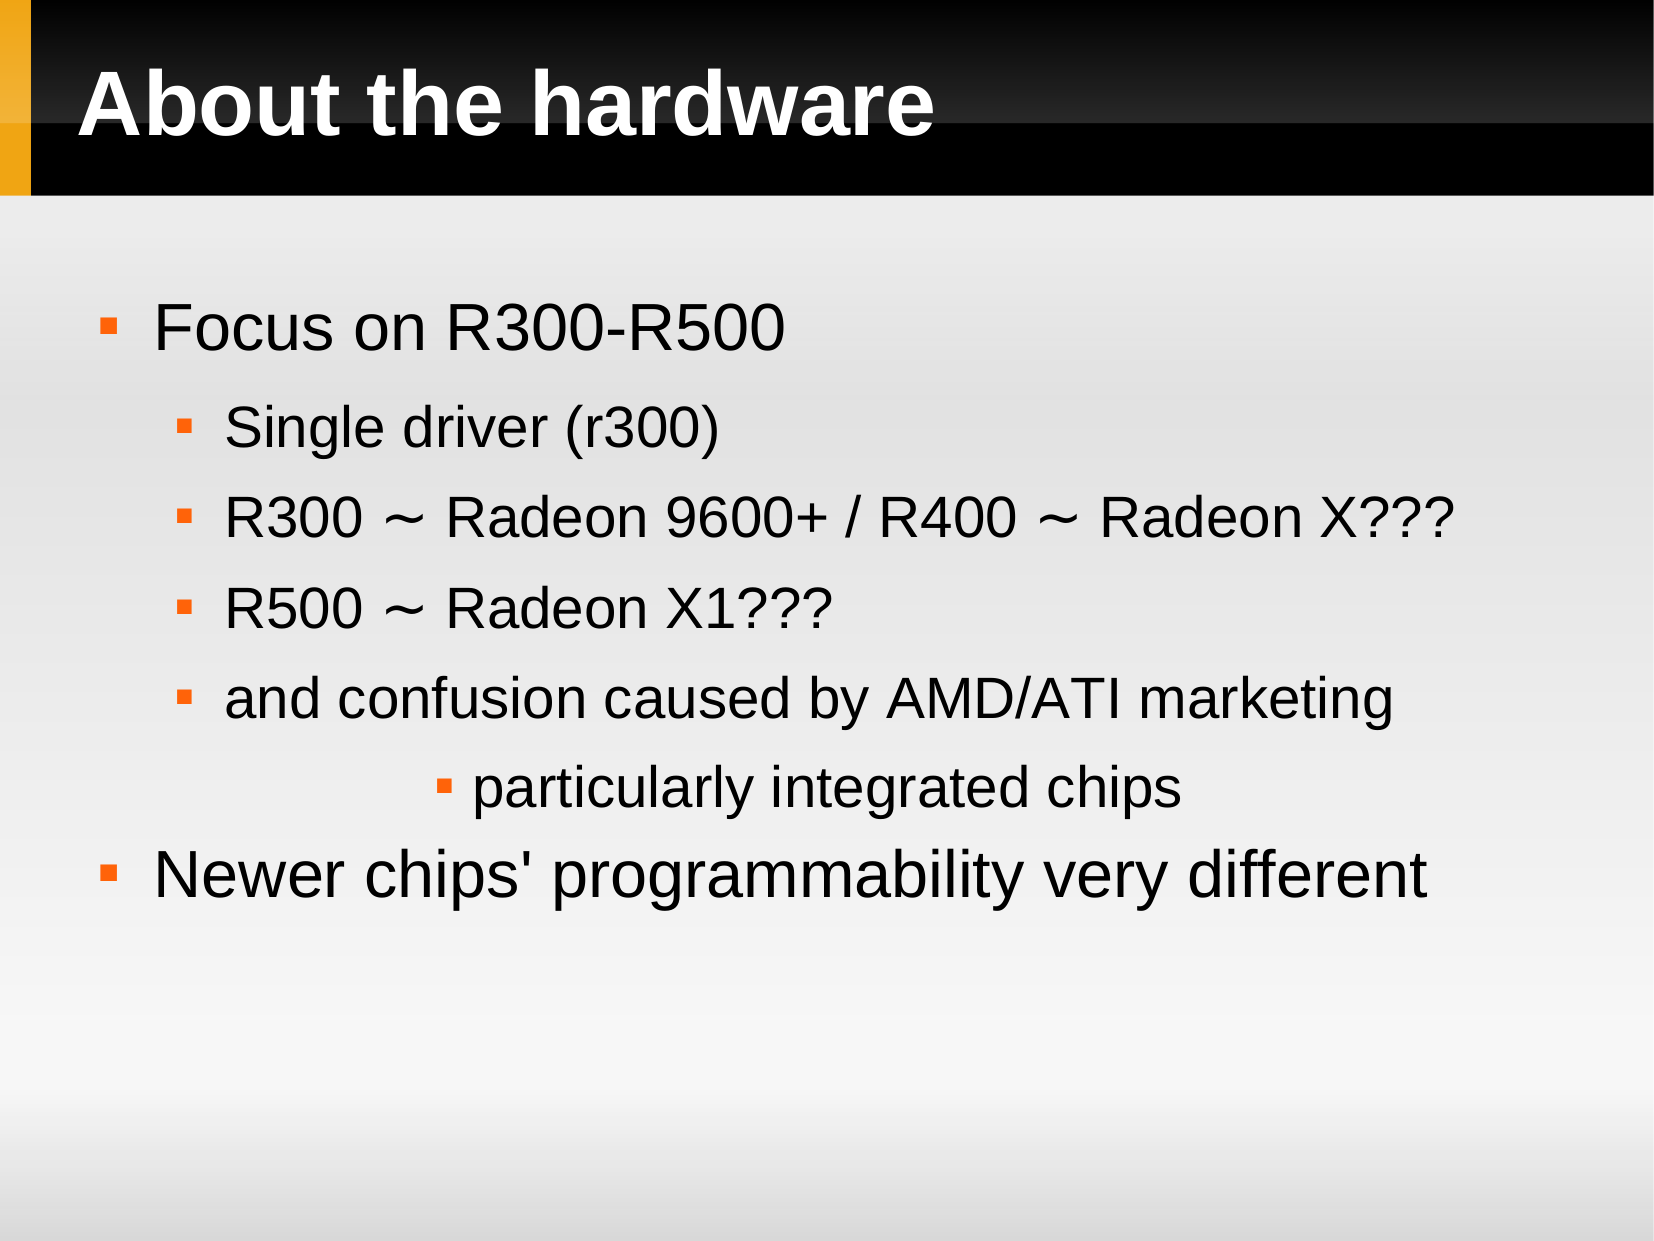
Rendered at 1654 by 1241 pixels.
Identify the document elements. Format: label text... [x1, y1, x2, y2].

title About the hardware [76, 7, 1565, 200]
list Focus on R300-R500 Single driver (r300) R300 ∼ Radeon 9600+ / R400 ∼ Radeon X??? R500 ∼ Radeon X1??? and confusion caused by AMD/ATI marketing particularly integrated chips Newer chips' programmability very different [82, 290, 1571, 1094]
picture [0, 0, 1654, 1241]
